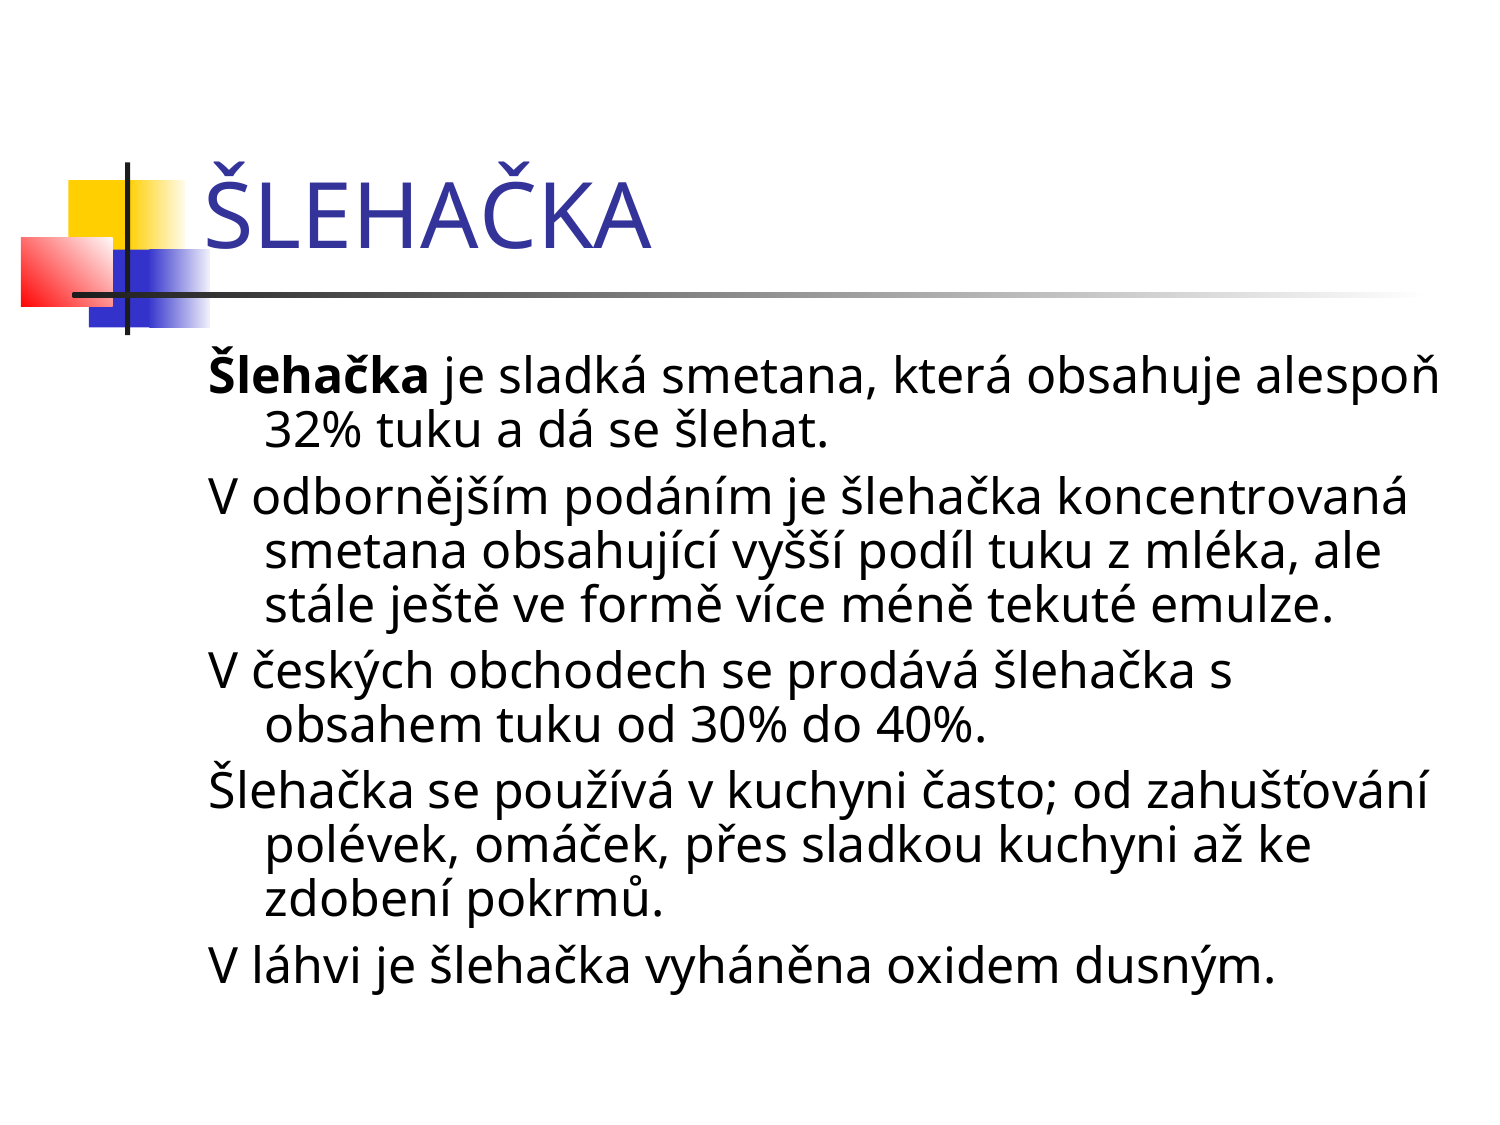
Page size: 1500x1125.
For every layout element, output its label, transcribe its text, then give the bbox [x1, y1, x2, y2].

title ŠLEHAČKA [188, 35, 1468, 276]
list Šlehačka je sladká smetana, která obsahuje alespoň 32% tuku a dá se šlehat. V odbornějším podáním je šlehačka koncentrovaná smetana obsahující vyšší podíl tuku z mléka, ale stále ještě ve formě více méně tekuté emulze. V českých obchodech se prodává šlehačka s obsahem tuku od 30% do 40%. Šlehačka se používá v kuchyni často; od zahušťování polévek, omáček, přes sladkou kuchyni až ke zdobení pokrmů. V láhvi je šlehačka vyháněna oxidem dusným. [193, 342, 1469, 1047]
